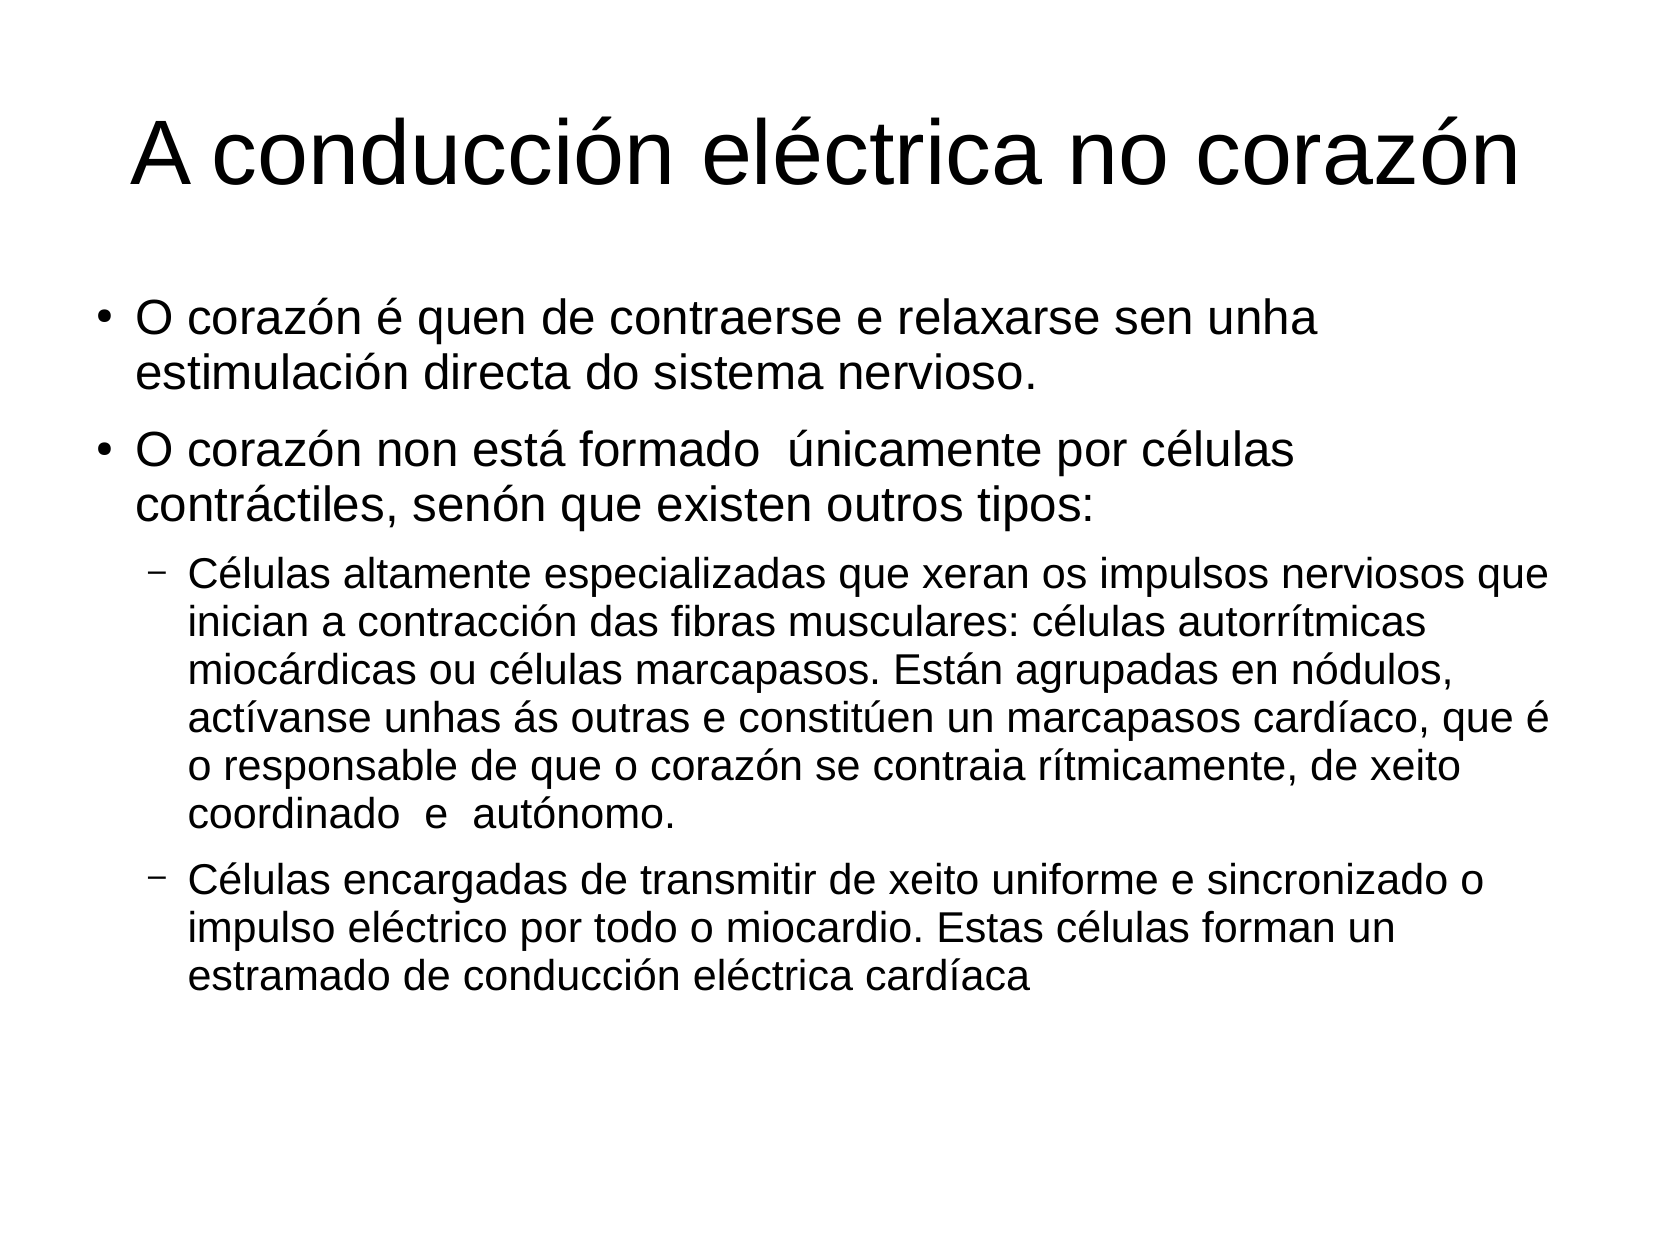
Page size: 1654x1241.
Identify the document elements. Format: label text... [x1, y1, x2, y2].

title A conducción eléctrica no corazón [82, 49, 1571, 257]
list O corazón é quen de contraerse e relaxarse sen unha estimulación directa do sistema nervioso. O corazón non está formado únicamente por células contráctiles, senón que existen outros tipos: Células altamente especializadas que xeran os impulsos nerviosos que inician a contracción das fibras musculares: células autorrítmicas miocárdicas ou células marcapasos. Están agrupadas en nódulos, actívanse unhas ás outras e constitúen un marcapasos cardíaco, que é o responsable de que o corazón se contraia rítmicamente, de xeito coordinado e autónomo. Células encargadas de transmitir de xeito uniforme e sincronizado o impulso eléctrico por todo o miocardio. Estas células forman un estramado de conducción eléctrica cardíaca [82, 290, 1571, 1010]
